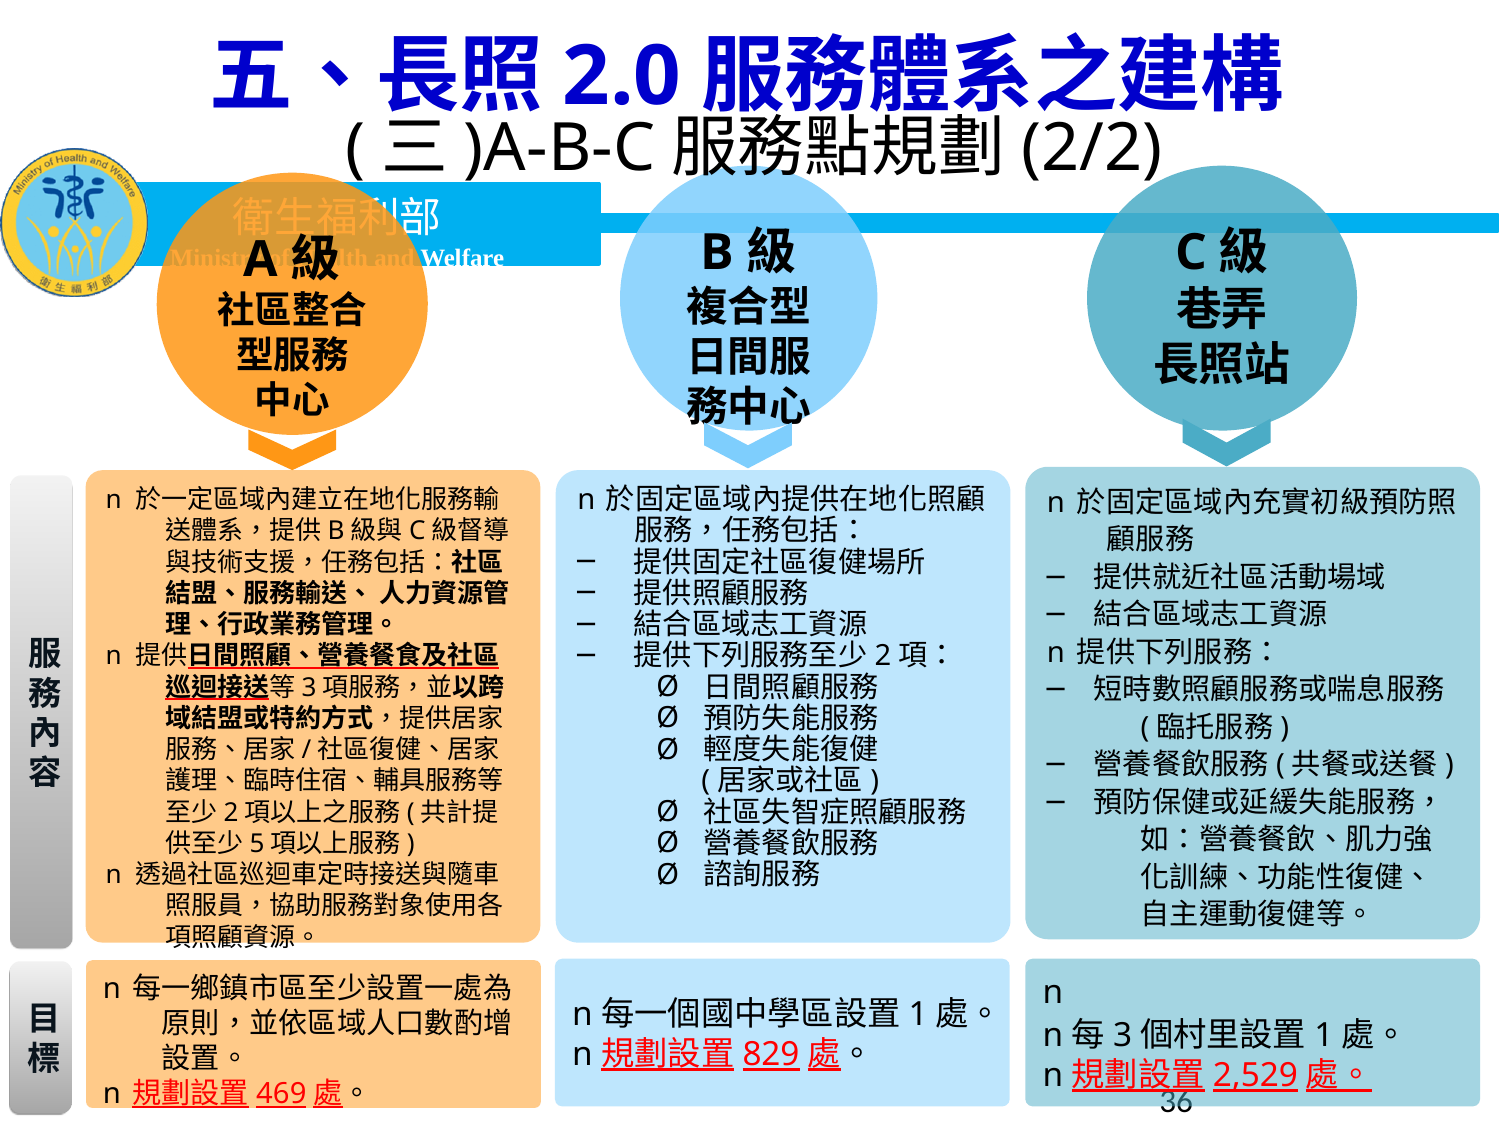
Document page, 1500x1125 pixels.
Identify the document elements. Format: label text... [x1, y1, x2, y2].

text_box 目標 [9, 961, 72, 1114]
text_box [704, 422, 792, 469]
text_box 於固定區域內提供在地化照顧服務，任務包括： 提供固定社區復健場所 提供照顧服務 結合區域志工資源 提供下列服務至少2項： 日間照顧服務 預防失能服務 輕度失能復健 (居家或社區) 社區失智症照顧服務 營養餐飲服務 諮詢服務 [555, 470, 1011, 943]
text_box 每3個村里設置1處。 規劃設置2,529處。 [1025, 958, 1481, 1107]
text_box (三)A-B-C服務點規劃(2/2) [17, 138, 1490, 197]
text_box A級 社區整合型服務 中心 [156, 197, 428, 435]
text_box B級 複合型日間服務中心 [620, 197, 878, 431]
text_box 每一個國中學區設置1處。 規劃設置829處。 [554, 958, 1010, 1107]
text_box 每一鄉鎮市區至少設置一處為原則，並依區域人口數酌增設置。 規劃設置469處。 [86, 960, 541, 1108]
text_box 36 [1144, 1069, 1495, 1125]
text_box C級 巷弄 長照站 [1087, 197, 1358, 431]
text_box 於一定區域內建立在地化服務輸送體系，提供B級與C級督導與技術支援，任務包括：社區結盟、服務輸送、 人力資源管理、行政業務管理。 提供日間照顧、營養餐食及社區巡迴接送等3項服務，並以跨域結盟或特約方式，提供居家服務、居家/社區復健、居家護理、臨時住宿、輔具服務等至少2項以上之服務(共計提供至少5項以上服務) 透過社區巡迴車定時接送與隨車照服員，協助服務對象使用各項照顧資源。 [85, 470, 541, 943]
text_box 服務內容 [10, 475, 73, 948]
text_box [1182, 418, 1271, 467]
text_box 於固定區域內充實初級預防照顧服務 提供就近社區活動場域 結合區域志工資源 提供下列服務： 短時數照顧服務或喘息服務(臨托服務) 營養餐飲服務(共餐或送餐) 預防保健或延緩失能服務，如：營養餐飲、肌力強化訓練、功能性復健、自主運動復健等。 [1025, 466, 1481, 940]
text_box [248, 429, 337, 471]
text_box 五、長照2.0服務體系之建構 [0, 4, 1495, 138]
